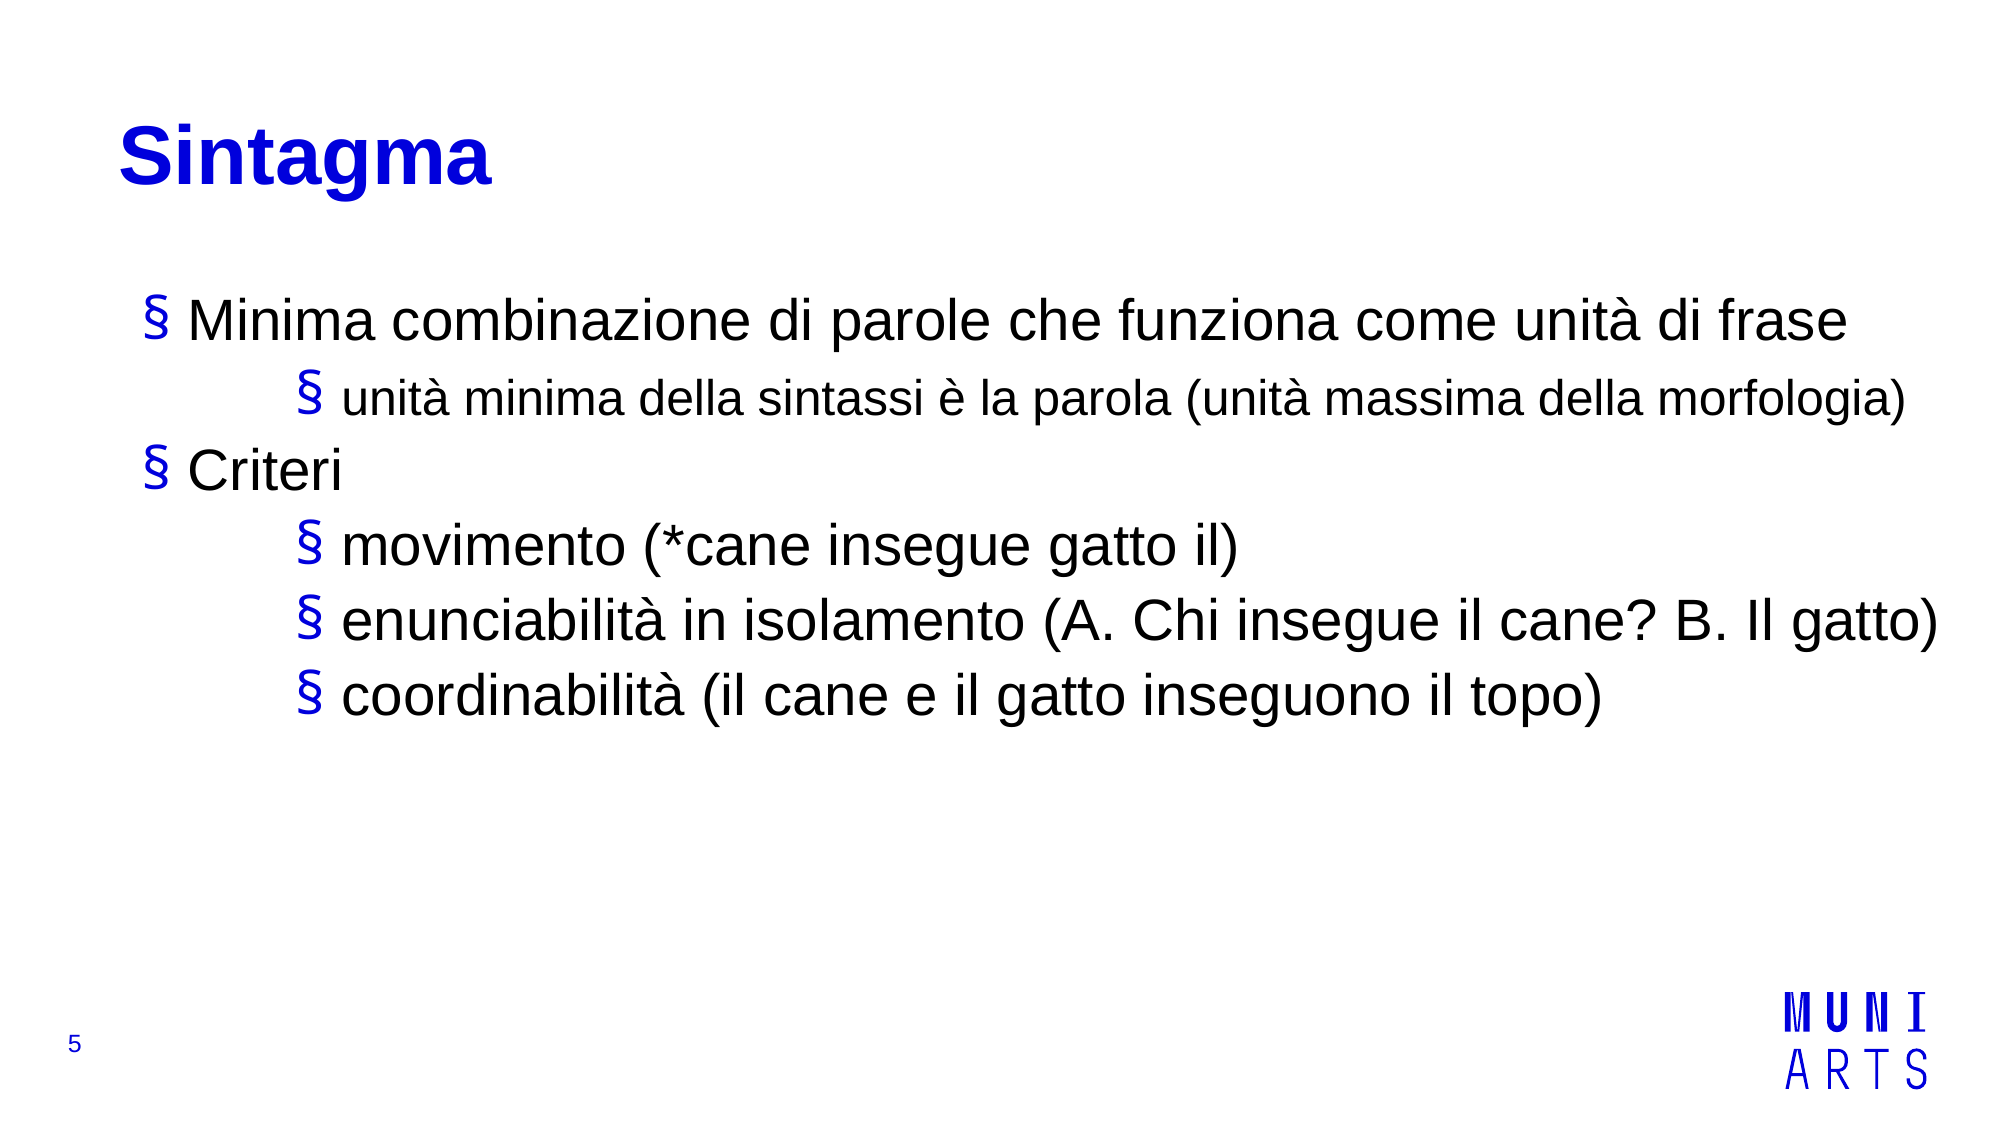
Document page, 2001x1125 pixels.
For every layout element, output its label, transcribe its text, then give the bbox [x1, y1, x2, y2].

list Minima combinazione di parole che funziona come unità di frase unità minima della sintassi è la parola (unità massima della morfologia) Criteri movimento (*cane insegue gatto il) enunciabilità in isolamento (A. Chi insegue il cane? B. Il gatto) coordinabilità (il cane e il gatto inseguono il topo) [118, 277, 1977, 869]
title Sintagma [118, 118, 1883, 193]
text_box [67, 1021, 110, 1063]
